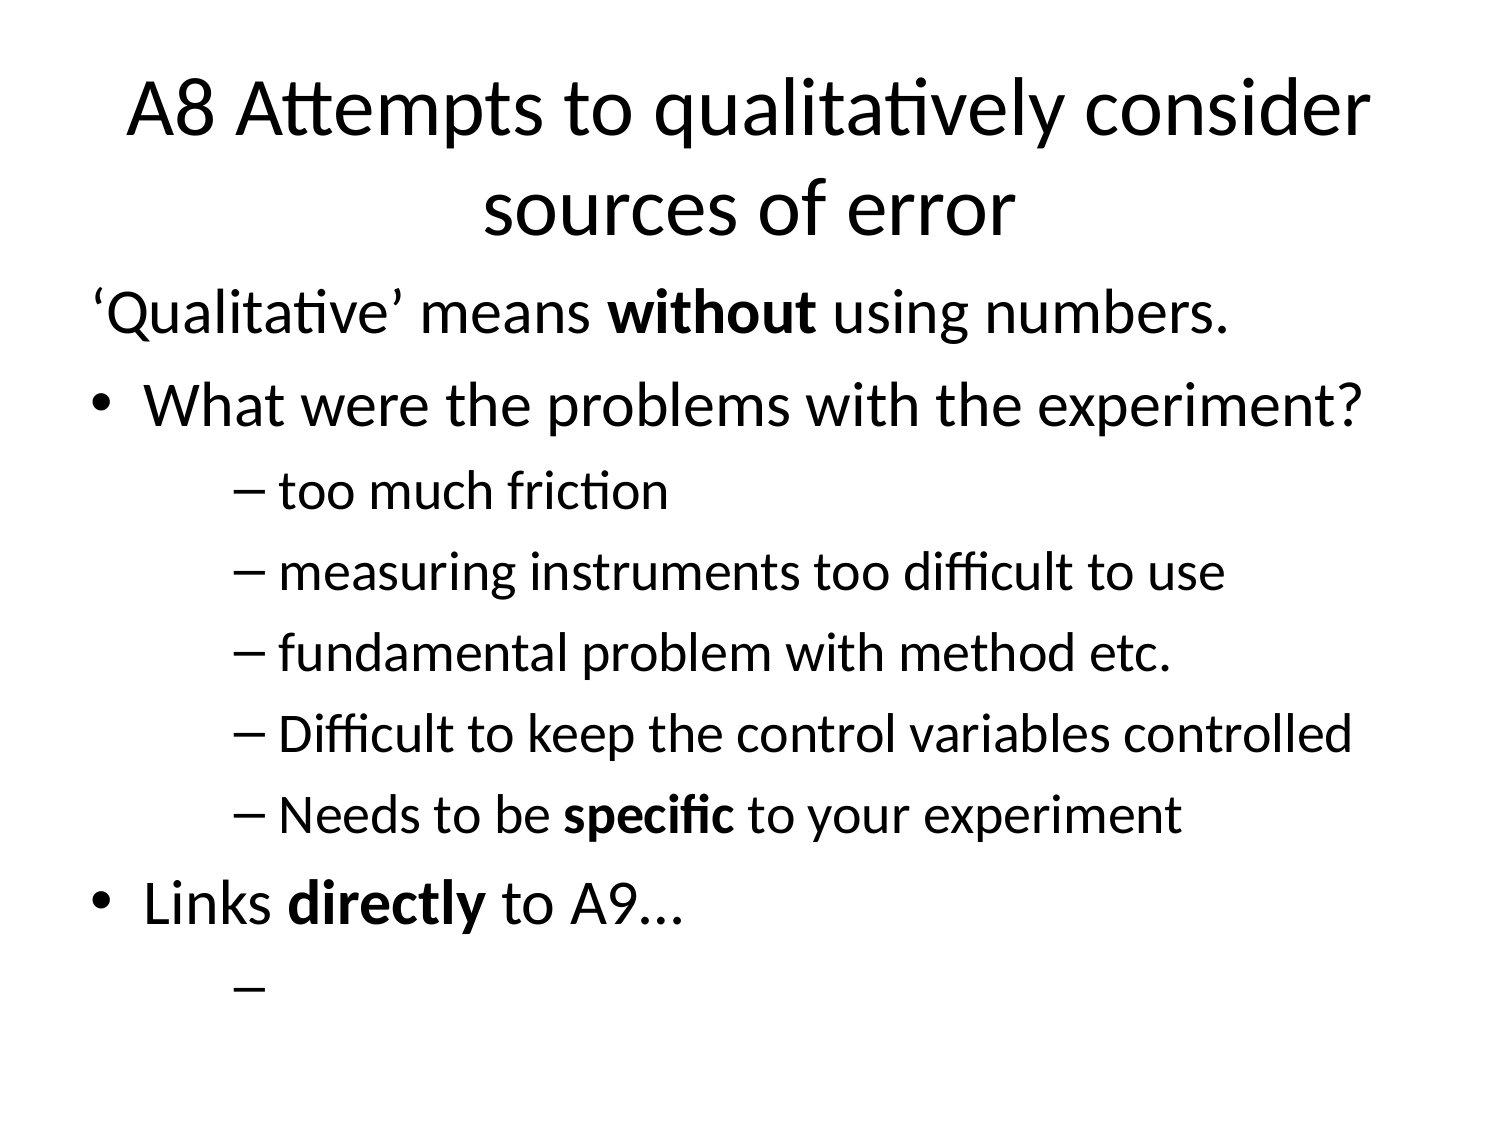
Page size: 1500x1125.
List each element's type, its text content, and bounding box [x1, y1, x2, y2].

title A8 Attempts to qualitatively consider sources of error [75, 45, 1426, 233]
list ‘Qualitative’ means without using numbers. What were the problems with the experiment? too much friction measuring instruments too difficult to use fundamental problem with method etc. Difficult to keep the control variables controlled Needs to be specific to your experiment Links directly to A9… [75, 262, 1426, 1059]
